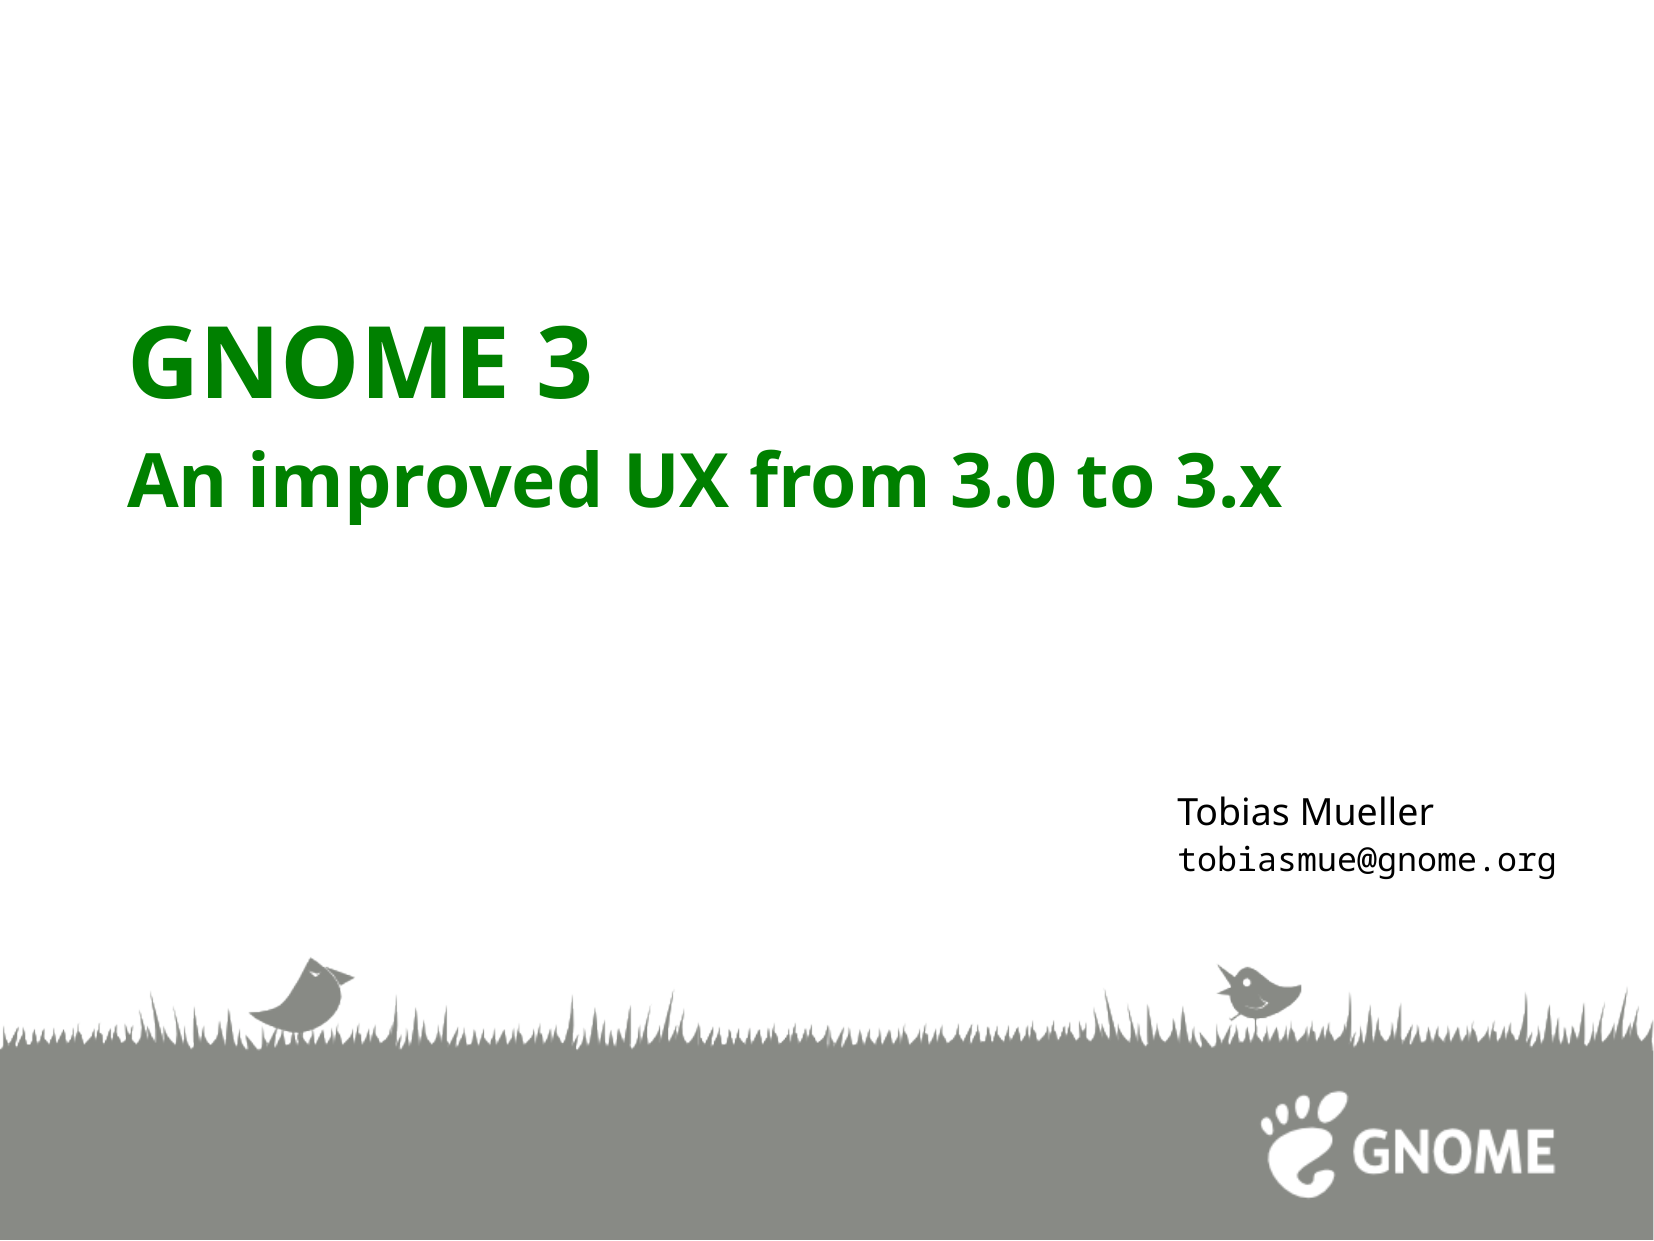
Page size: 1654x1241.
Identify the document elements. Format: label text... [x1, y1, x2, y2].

picture [0, 0, 1654, 1241]
text_box GNOME 3 An improved UX from 3.0 to 3.x [112, 283, 1351, 590]
text_box Tobias Mueller tobiasmue@gnome.org [1162, 777, 1651, 928]
